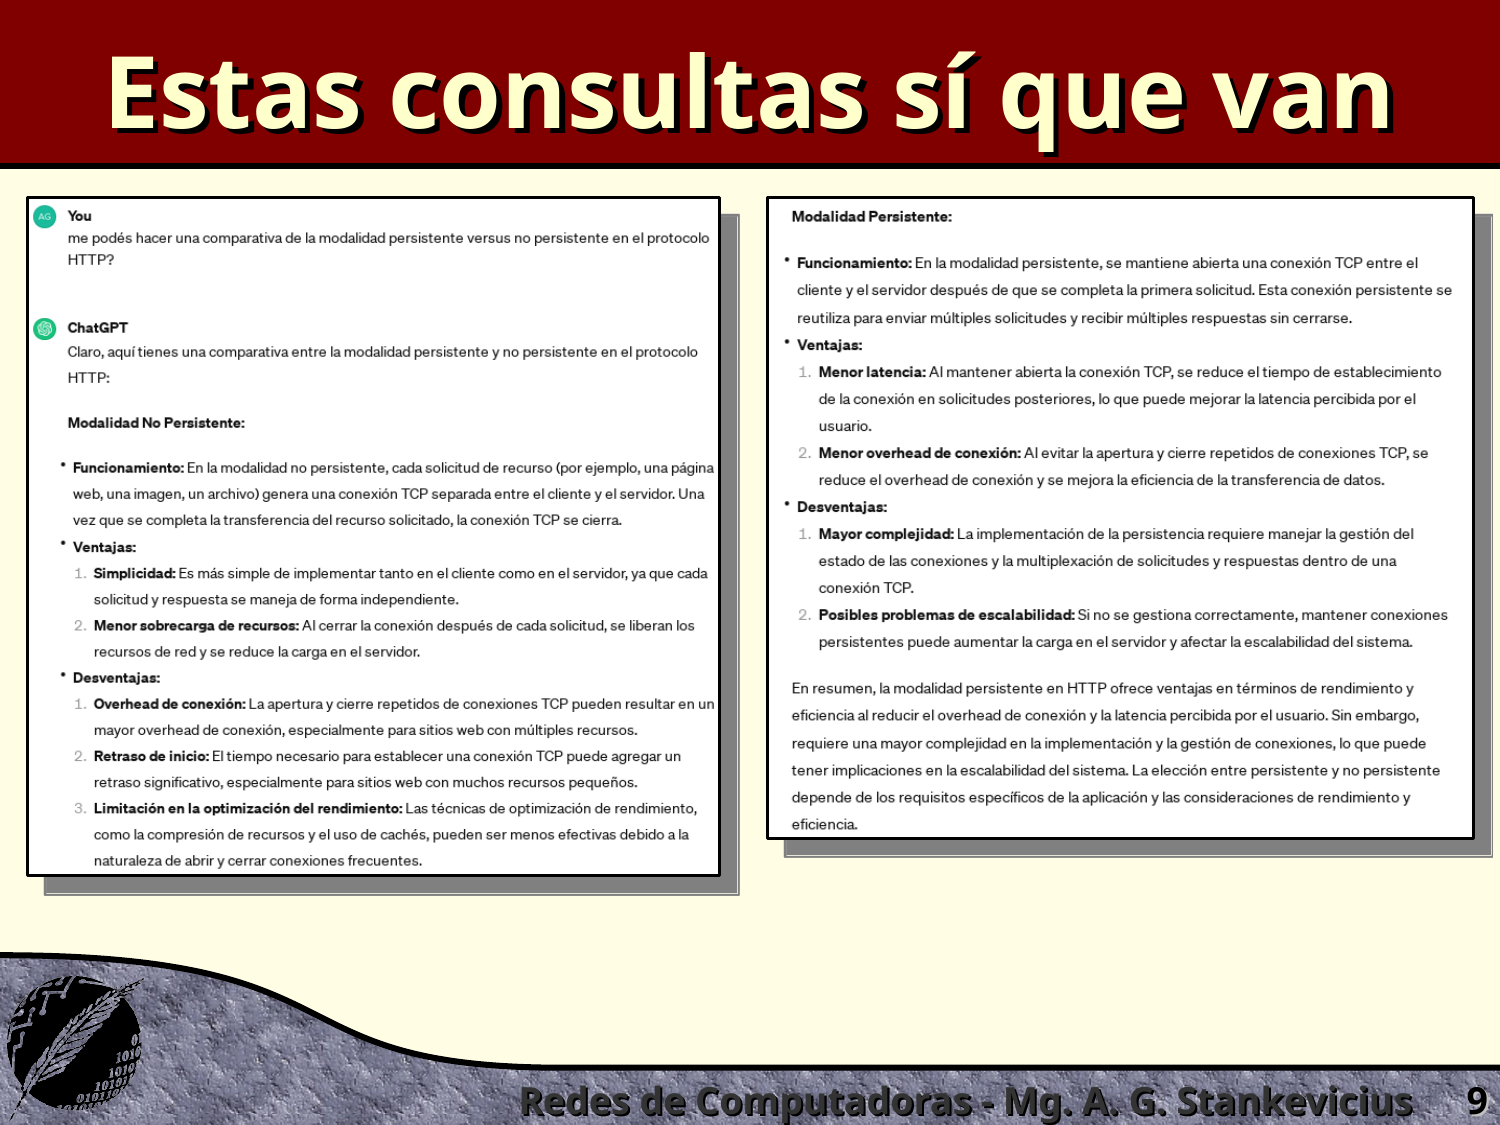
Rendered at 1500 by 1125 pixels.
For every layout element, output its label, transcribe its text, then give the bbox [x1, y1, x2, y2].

picture [790, 1100, 795, 1110]
picture [28, 199, 719, 875]
title Estas consultas sí que van [15, 5, 1485, 160]
picture [1047, 1100, 1054, 1110]
picture [768, 199, 1472, 837]
picture [0, 959, 1500, 1125]
